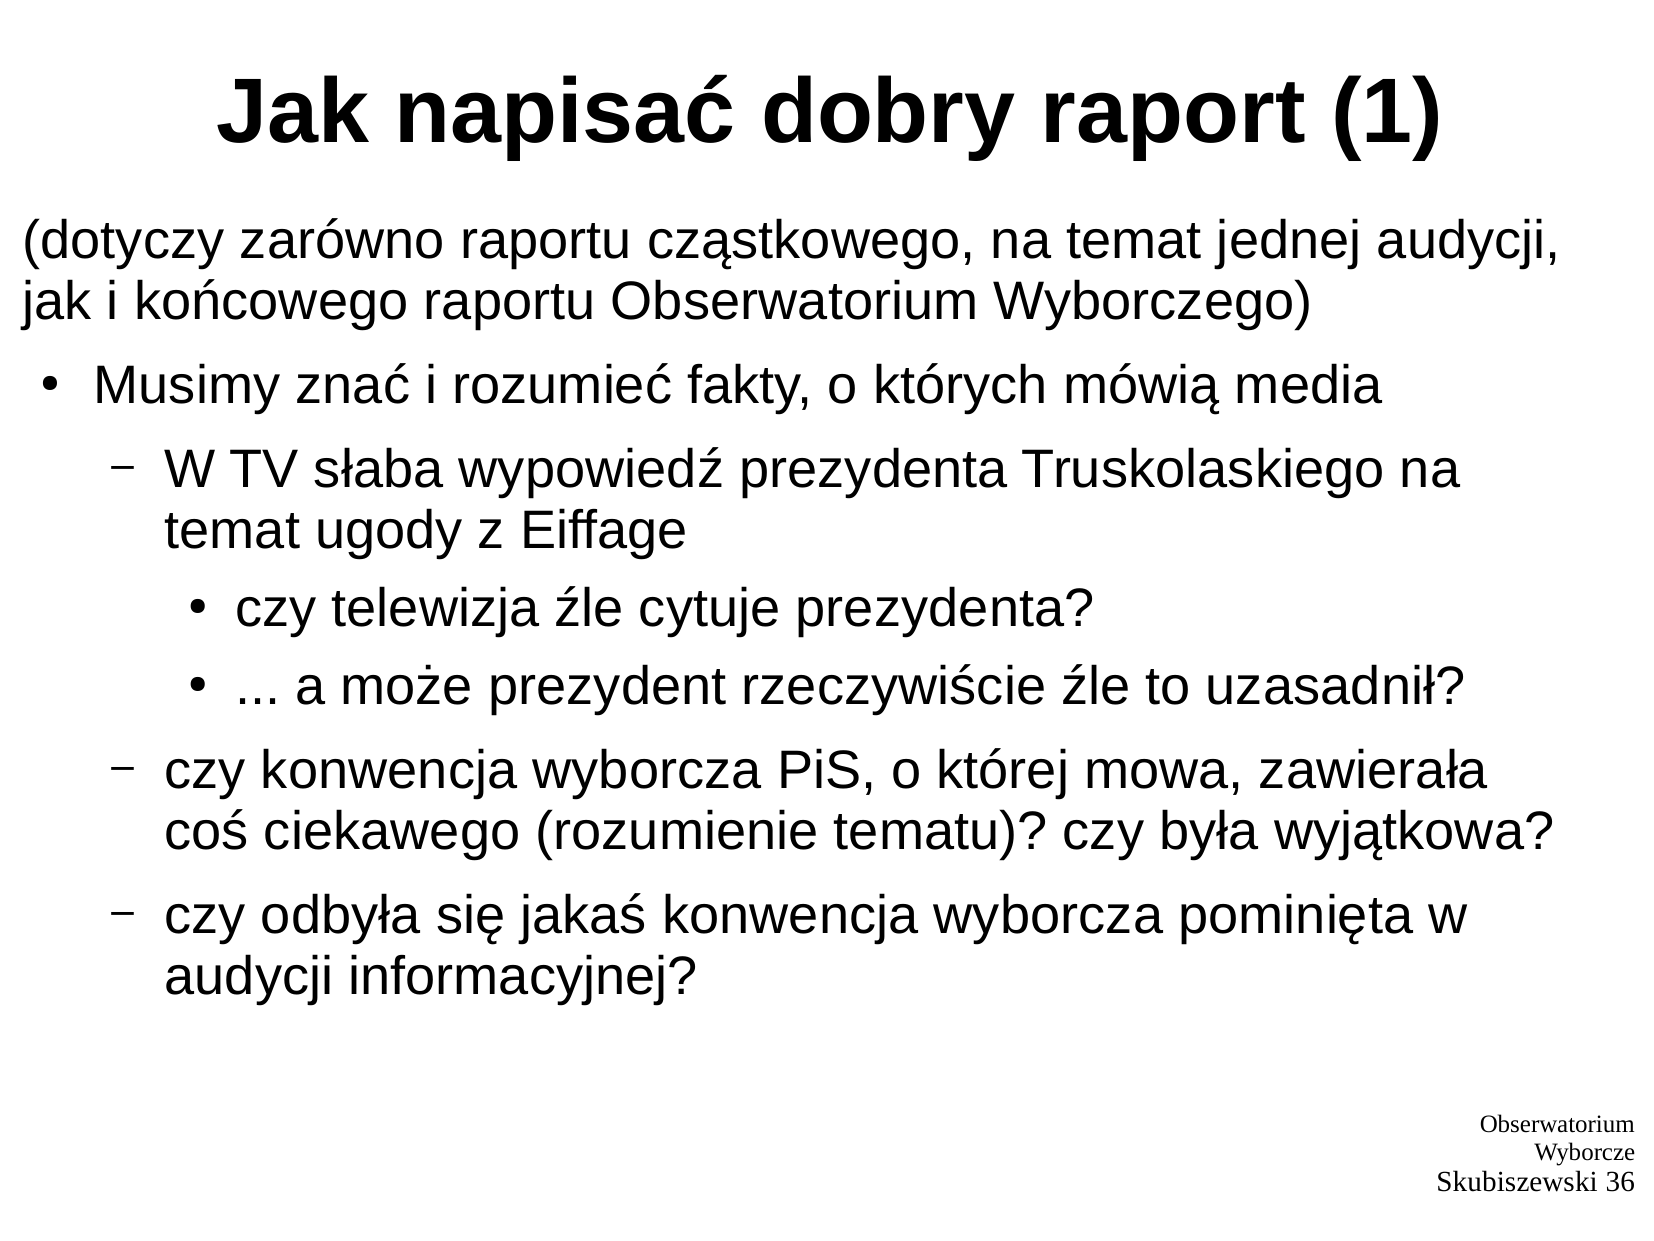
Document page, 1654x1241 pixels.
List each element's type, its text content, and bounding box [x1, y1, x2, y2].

title Jak napisać dobry raport (1) [86, 60, 1575, 181]
list (dotyczy zarówno raportu cząstkowego, na temat jednej audycji, jak i końcowego raportu Obserwatorium Wyborczego) Musimy znać i rozumieć fakty, o których mówią media W TV słaba wypowiedź prezydenta Truskolaskiego na temat ugody z Eiffage czy telewizja źle cytuje prezydenta? ... a może prezydent rzeczywiście źle to uzasadnił? czy konwencja wyborcza PiS, o której mowa, zawierała coś ciekawego (rozumienie tematu)? czy była wyjątkowa? czy odbyła się jakaś konwencja wyborcza pominięta w audycji informacyjnej? [22, 210, 1576, 1156]
